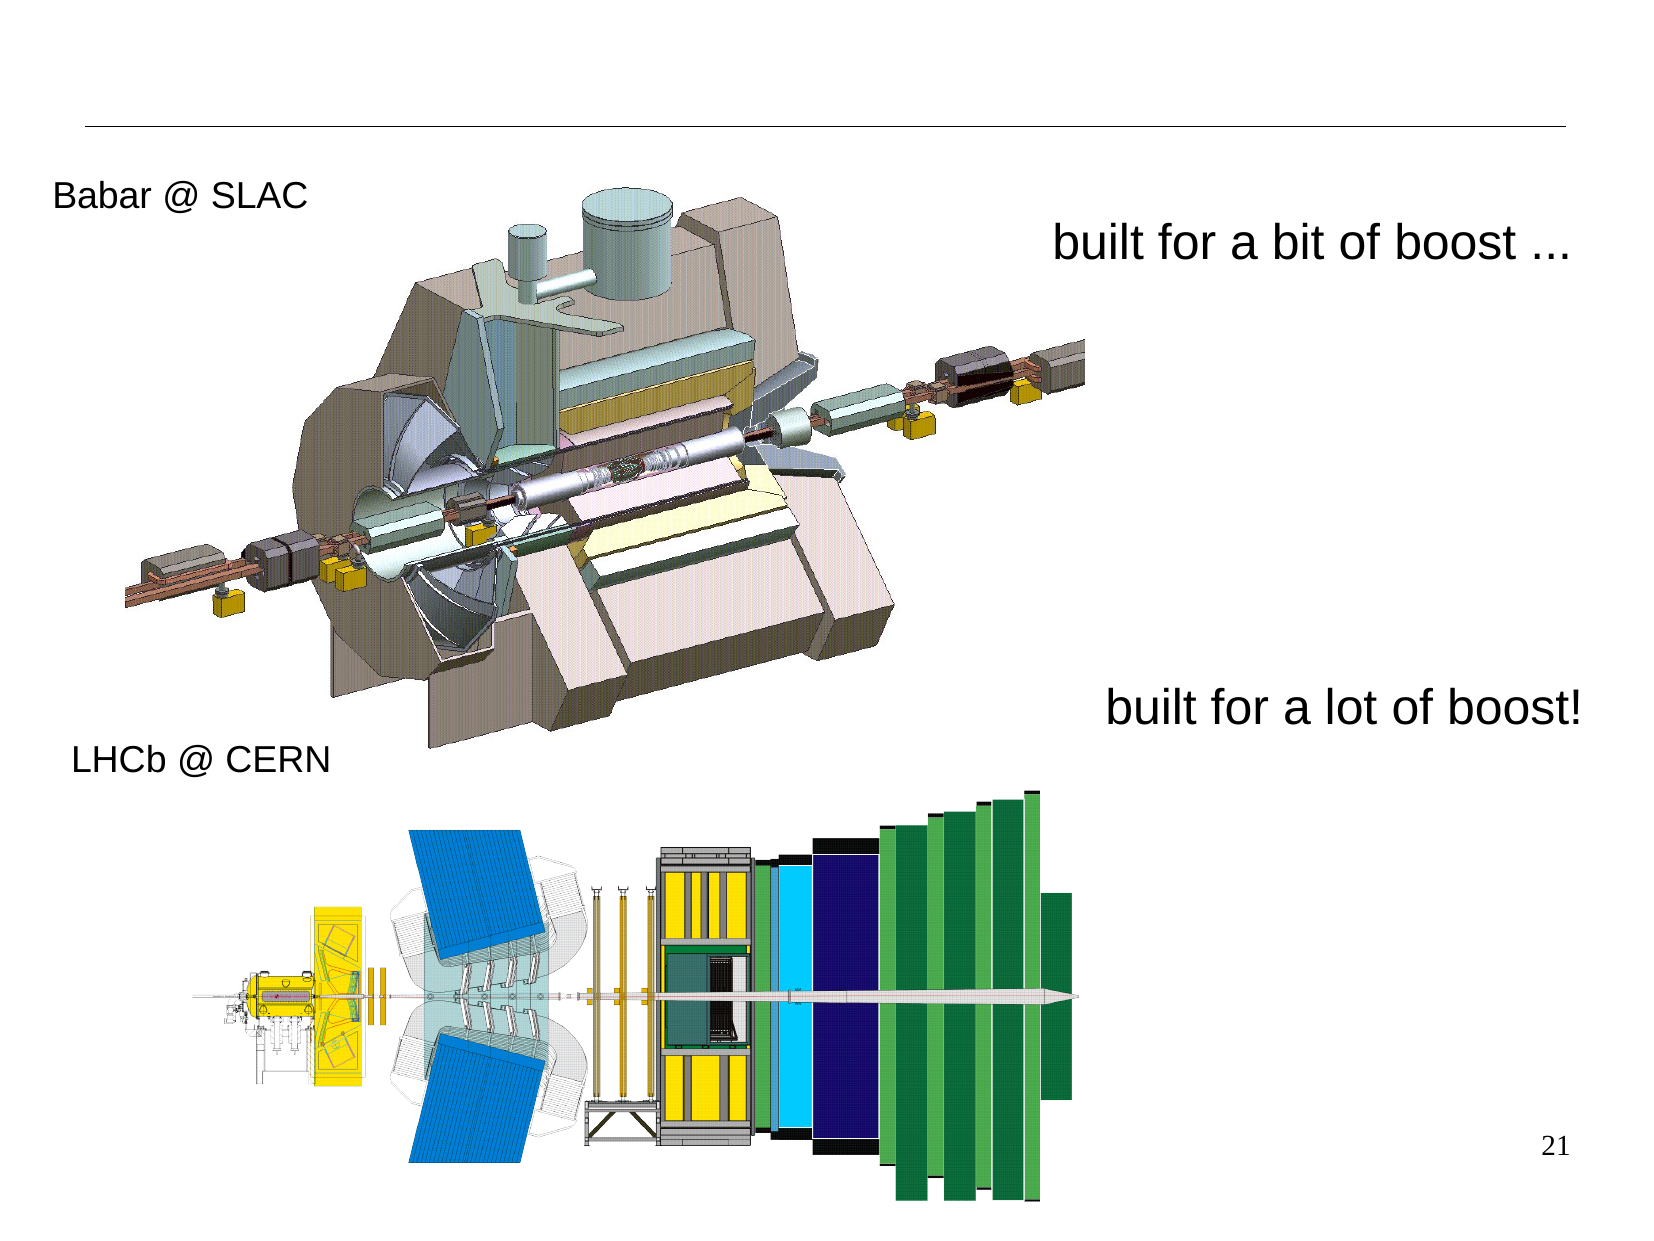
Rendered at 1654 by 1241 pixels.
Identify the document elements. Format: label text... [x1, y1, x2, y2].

text_box built for a lot of boost! [1090, 672, 1599, 743]
text_box built for a bit of boost ... [1037, 206, 1587, 278]
picture [125, 170, 1085, 761]
text_box LHCb @ CERN [56, 731, 347, 789]
picture [192, 790, 1079, 1202]
text_box Babar @ SLAC [37, 166, 325, 224]
